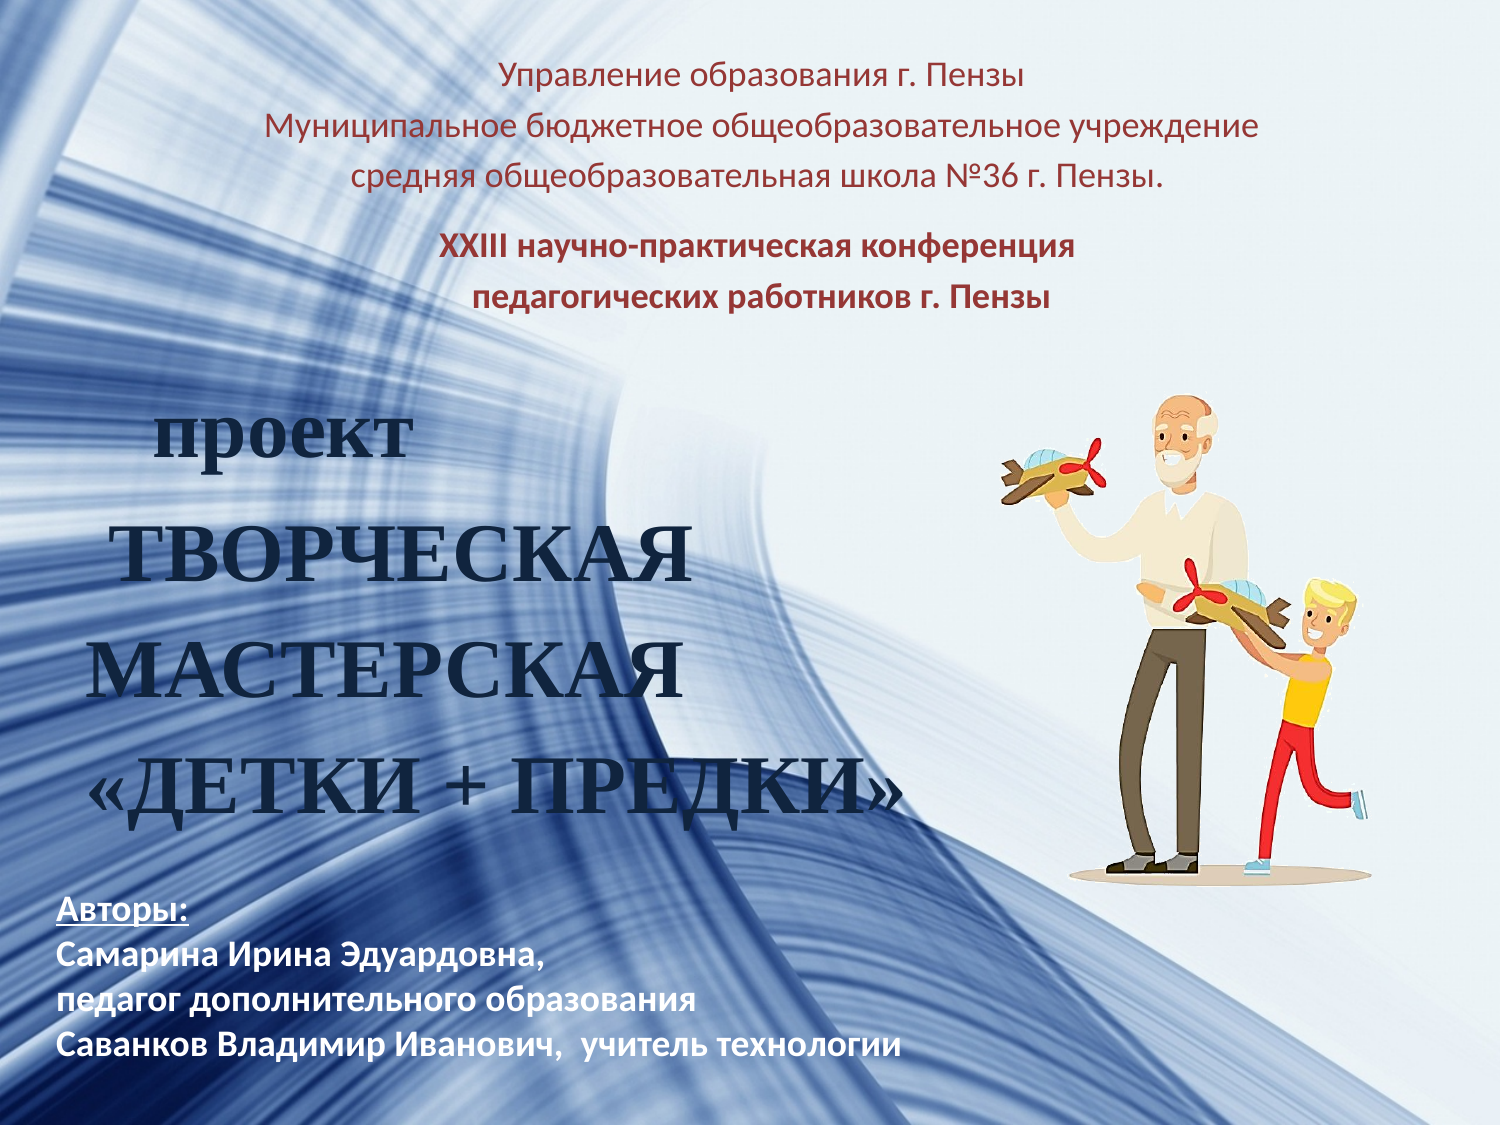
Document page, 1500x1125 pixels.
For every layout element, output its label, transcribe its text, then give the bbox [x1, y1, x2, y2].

title проект ТВОРЧЕСКАЯ МАСТЕРСКАЯ «ДЕТКИ + ПРЕДКИ» [70, 349, 927, 894]
picture [0, 0, 1500, 1125]
text_box Авторы: Самарина Ирина Эдуардовна, педагог дополнительного образования Саванков Владимир Иванович, учитель технологии [41, 920, 1128, 1071]
subtitle Управление образования г. Пензы Муниципальное бюджетное общеобразовательное учреждение средняя общеобразовательная школа №36 г. Пензы. XXIII научно-практическая конференция педагогических работников г. Пензы [41, 42, 1483, 327]
